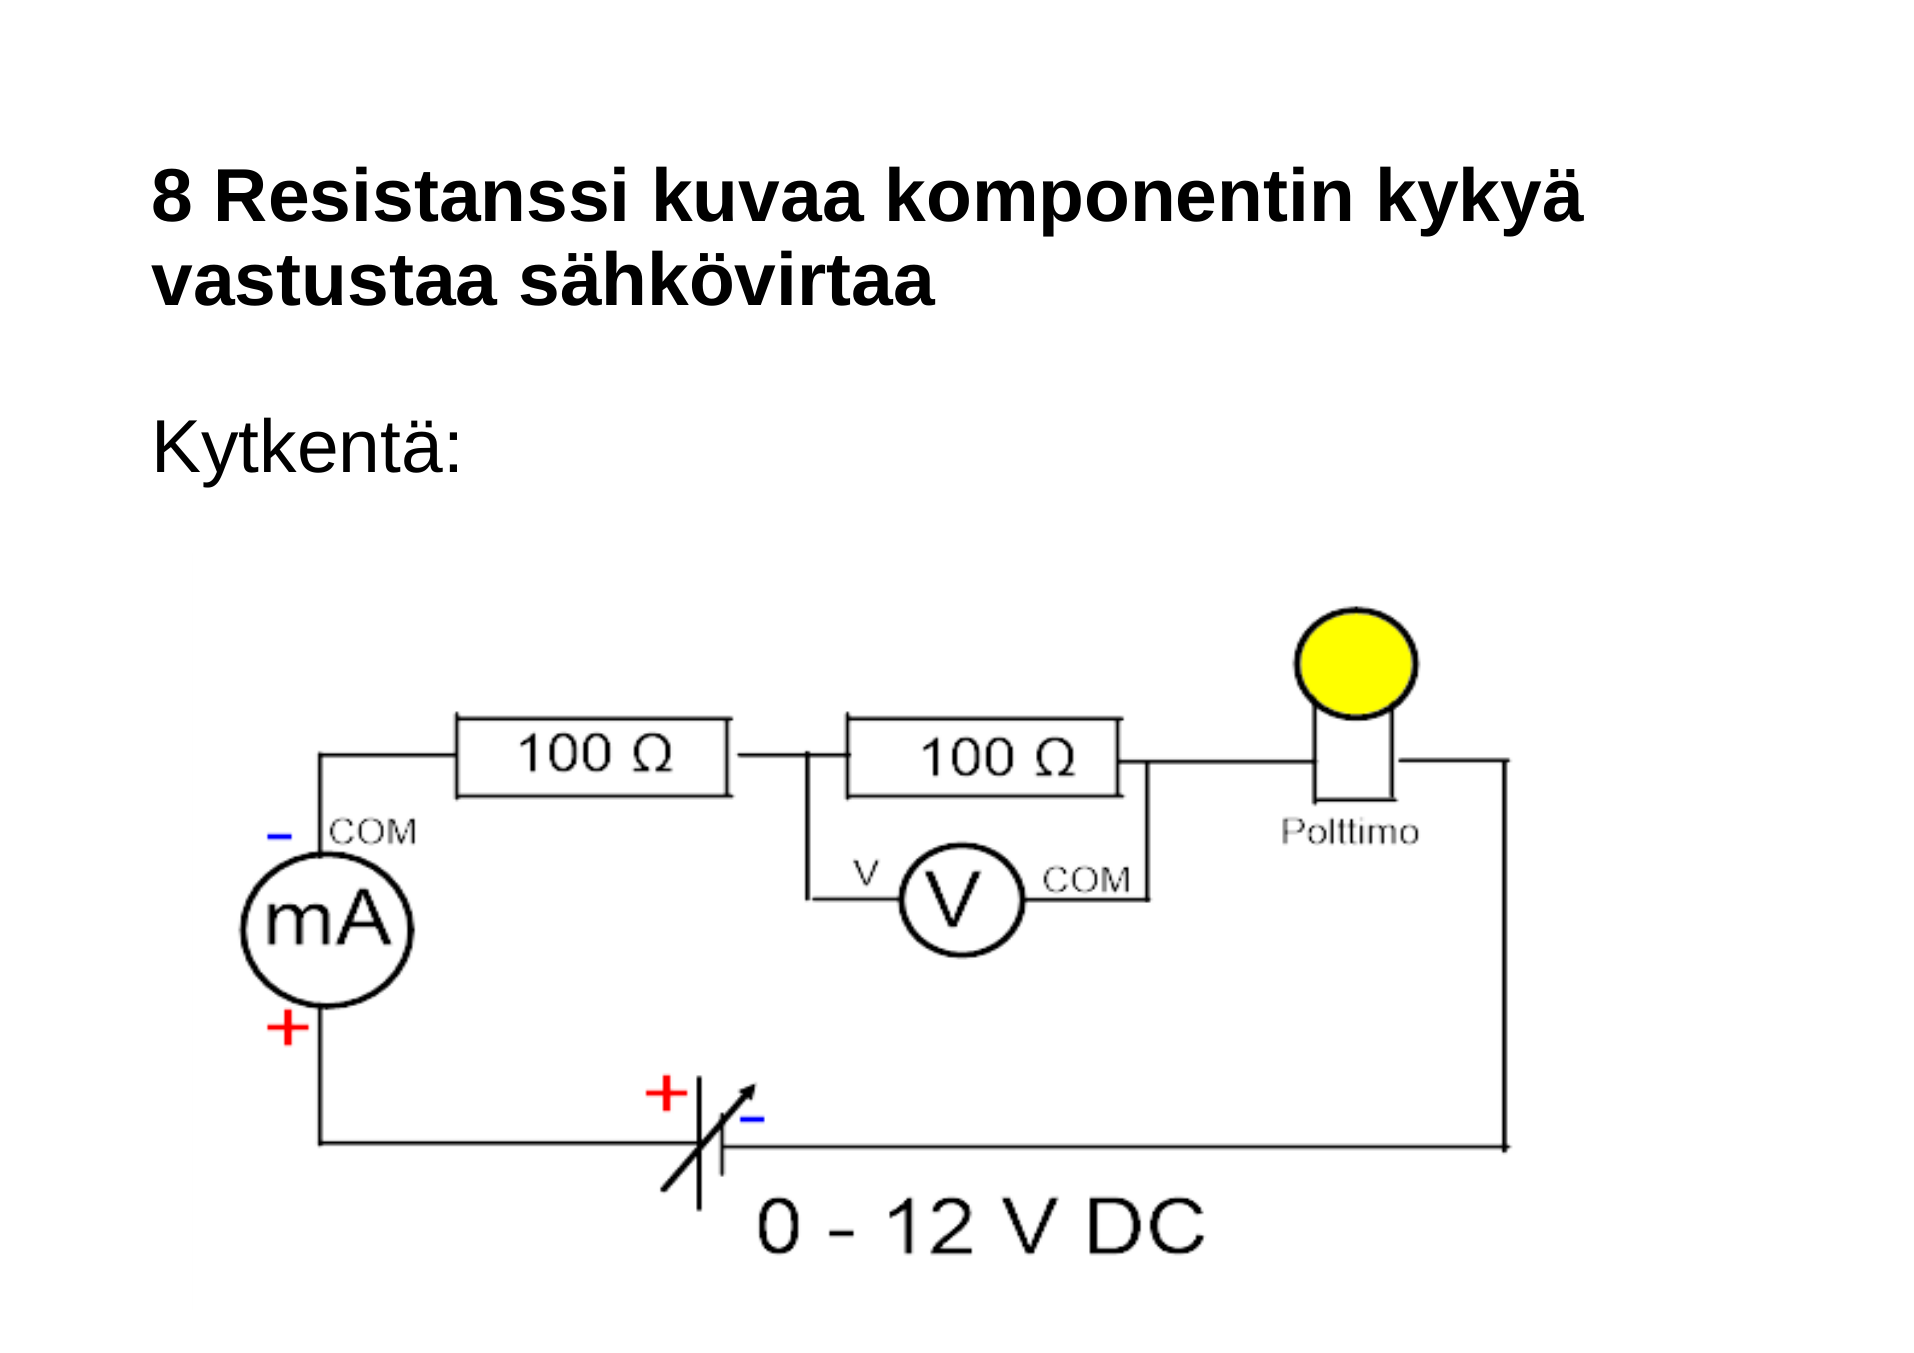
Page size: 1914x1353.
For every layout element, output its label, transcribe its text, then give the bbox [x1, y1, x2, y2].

text_box 8 Resistanssi kuvaa komponentin kykyä vastustaa sähkövirtaa Kytkentä: [136, 141, 1736, 342]
picture [191, 553, 1556, 1310]
